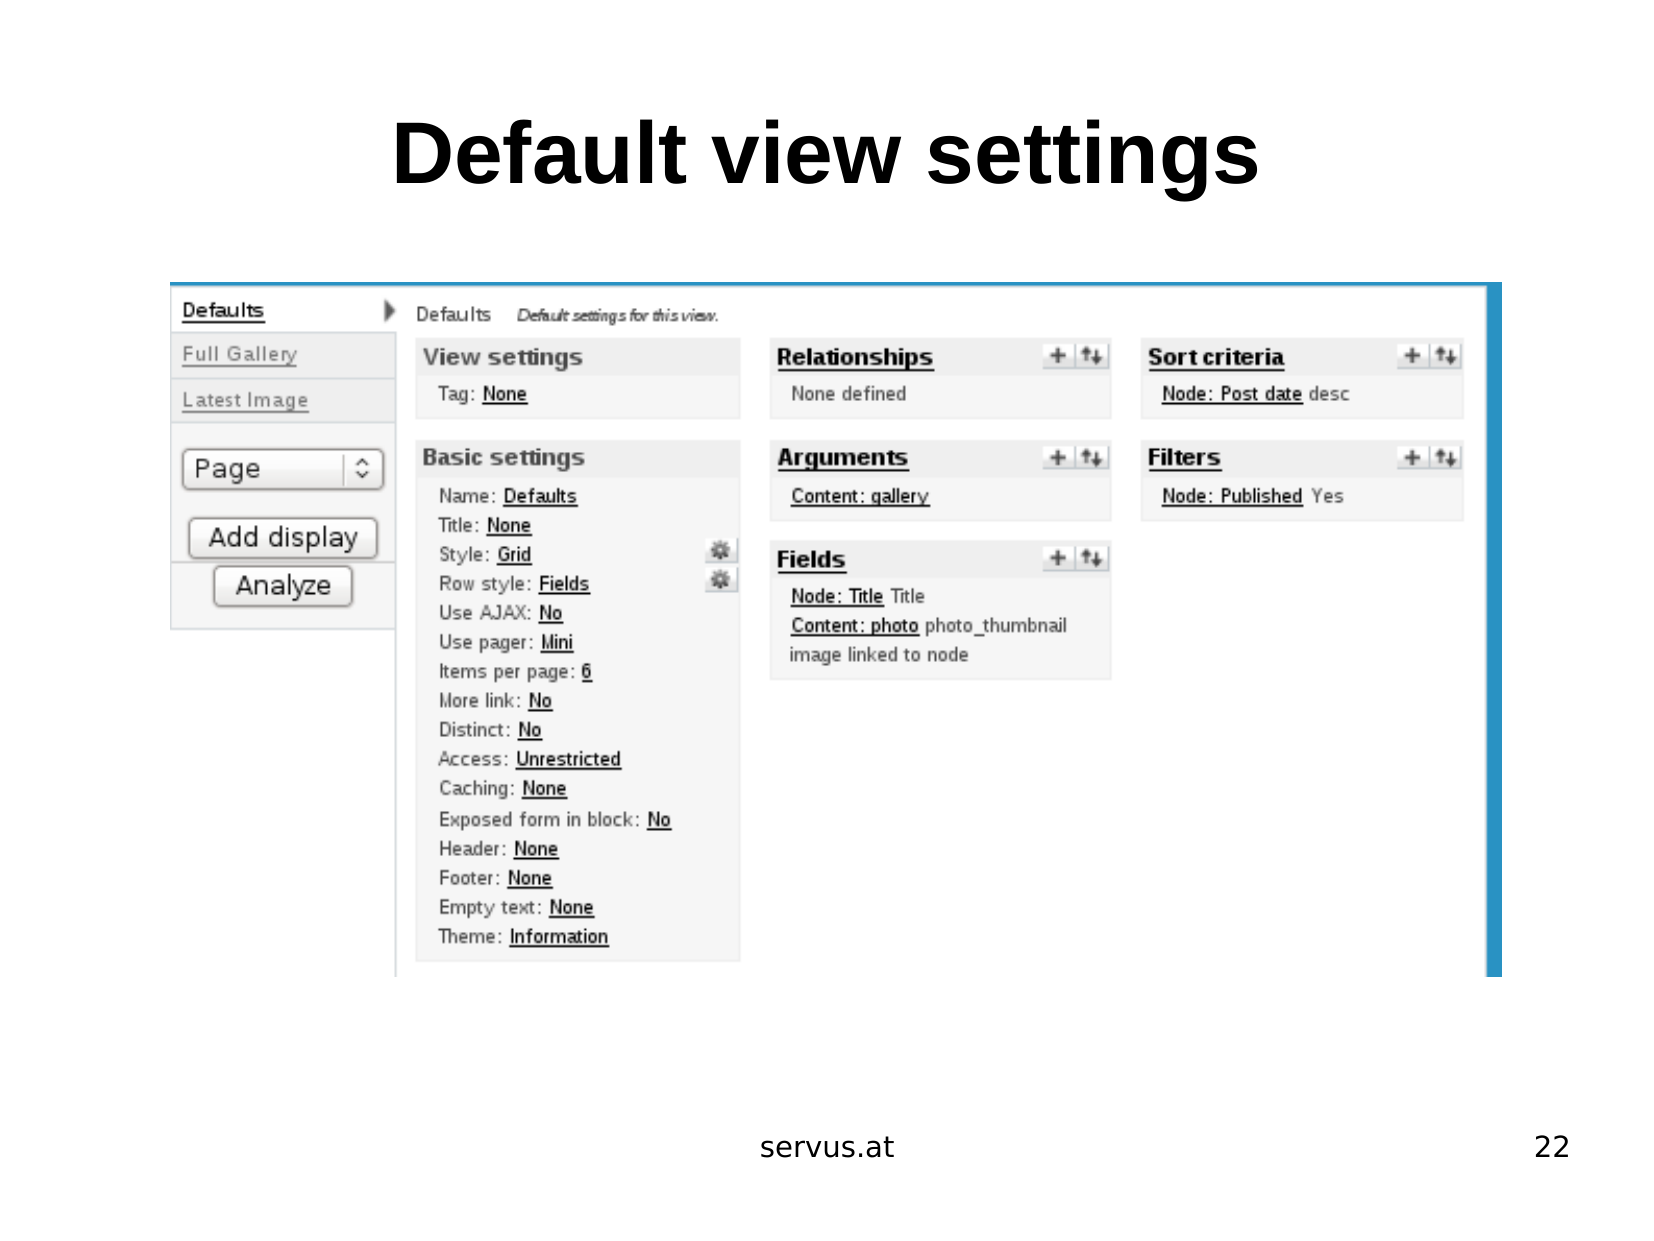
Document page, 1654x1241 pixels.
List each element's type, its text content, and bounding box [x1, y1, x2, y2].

title Default view settings [82, 56, 1571, 250]
picture [170, 282, 1502, 977]
